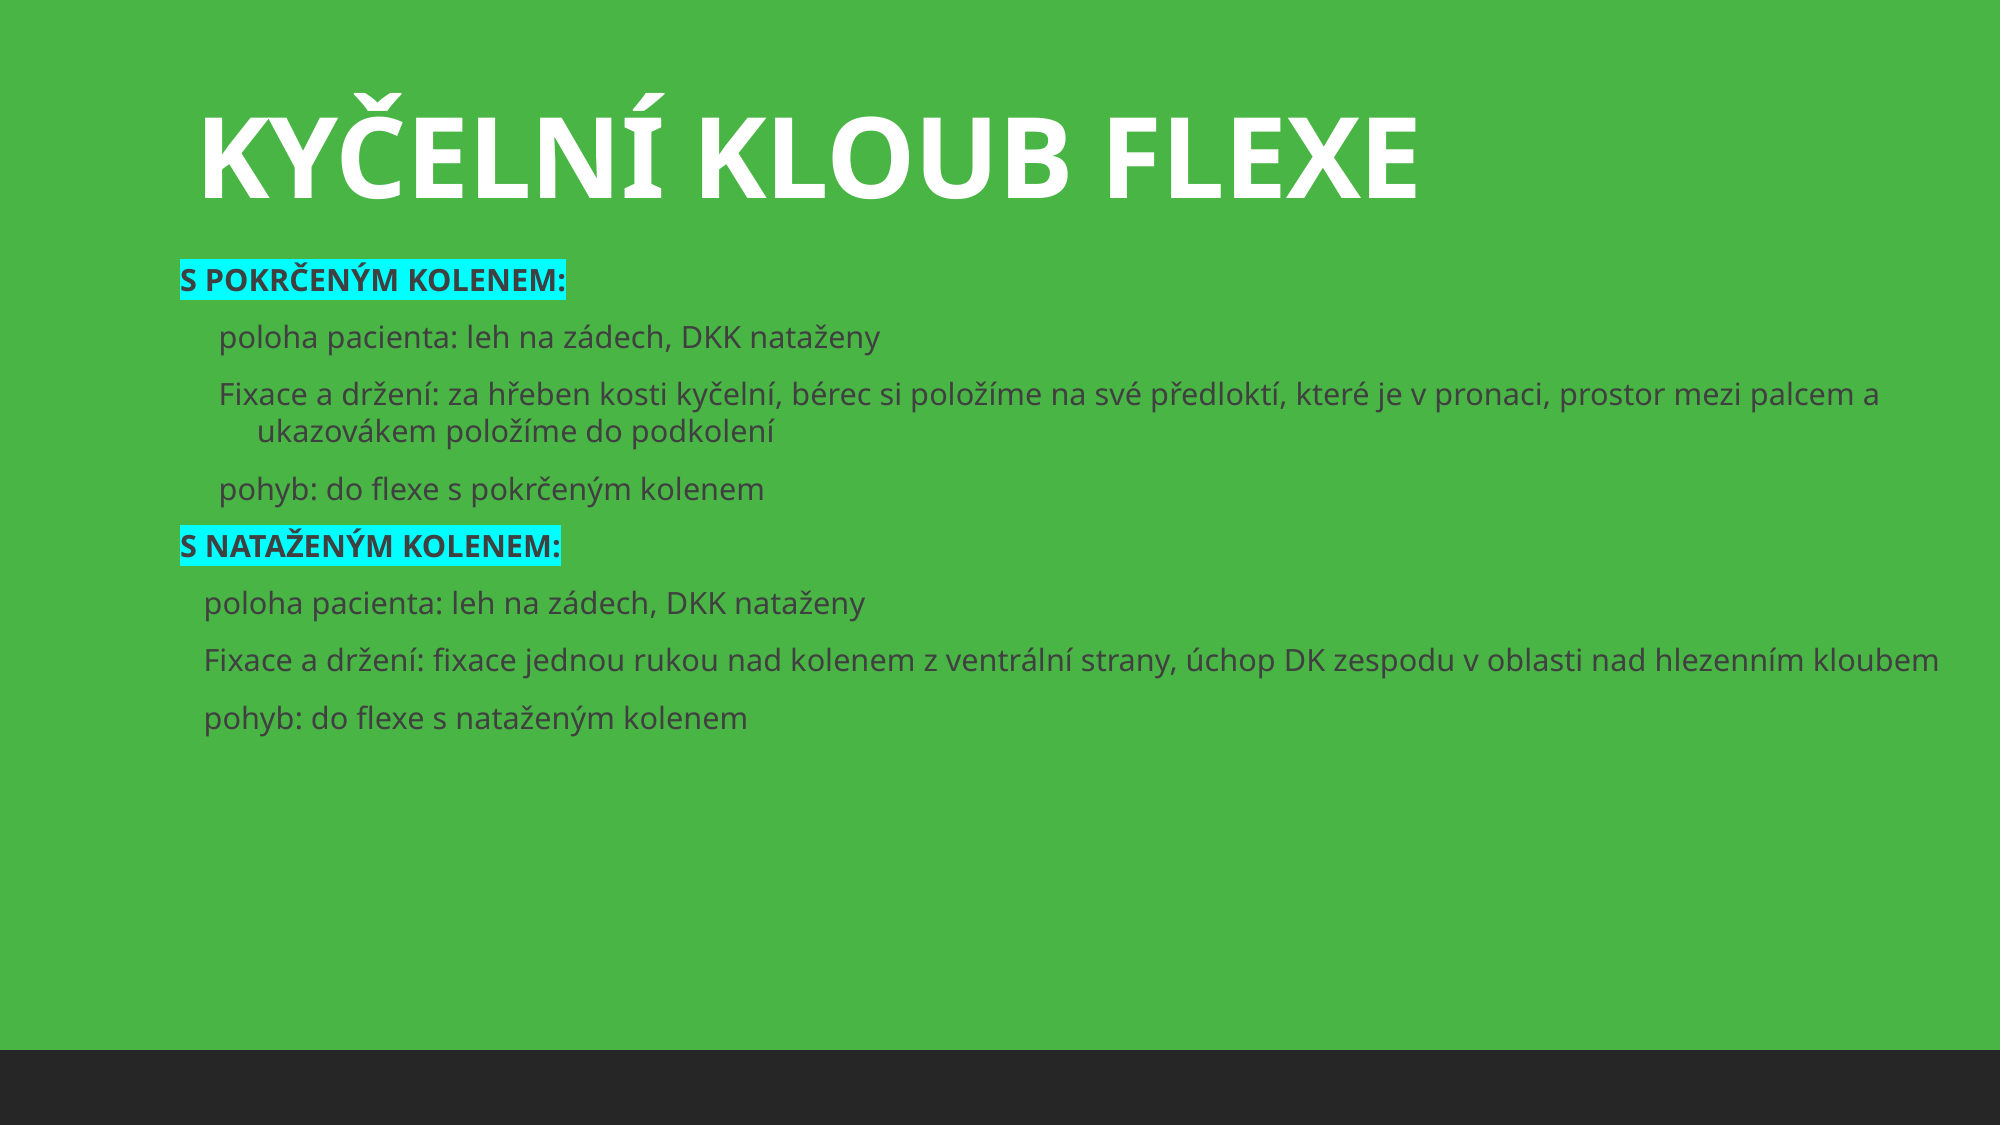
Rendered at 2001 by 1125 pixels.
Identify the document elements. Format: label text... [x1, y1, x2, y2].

text_box [0, 0, 2000, 1125]
list S POKRČENÝM KOLENEM: poloha pacienta: leh na zádech, DKK nataženy Fixace a držení: za hřeben kosti kyčelní, bérec si položíme na své předloktí, které je v pronaci, prostor mezi palcem a ukazovákem položíme do podkolení pohyb: do flexe s pokrčeným kolenem S NATAŽENÝM KOLENEM: poloha pacienta: leh na zádech, DKK nataženy Fixace a držení: fixace jednou rukou nad kolenem z ventrální strany, úchop DK zespodu v oblasti nad hlezenním kloubem pohyb: do flexe s nataženým kolenem [180, 253, 1960, 769]
title KYČELNÍ KLOUB FLEXE [180, 47, 1831, 253]
